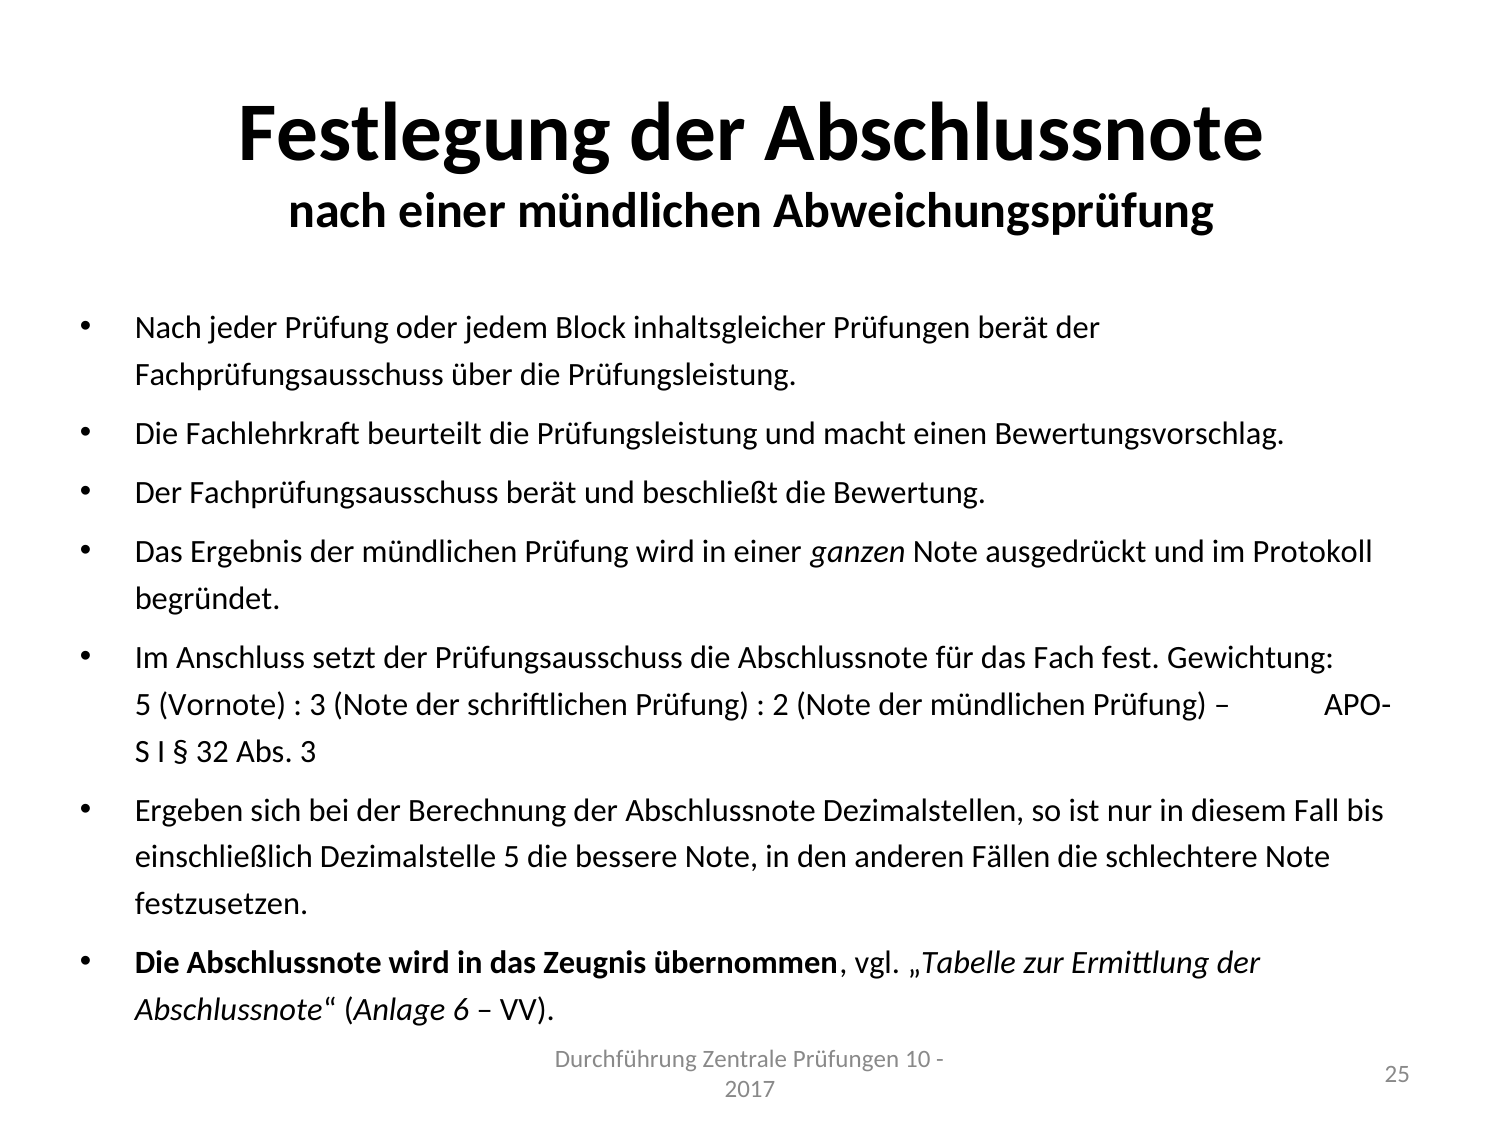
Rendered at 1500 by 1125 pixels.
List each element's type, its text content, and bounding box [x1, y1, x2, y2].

title Festlegung der Abschlussnote nach einer mündlichen Abweichungsprüfung [76, 113, 1427, 302]
list Nach jeder Prüfung oder jedem Block inhaltsgleicher Prüfungen berät der Fachprüfungsausschuss über die Prüfungsleistung. Die Fachlehrkraft beurteilt die Prüfungsleistung und macht einen Bewertungsvorschlag. Der Fachprüfungsausschuss berät und beschließt die Bewertung. Das Ergebnis der mündlichen Prüfung wird in einer ganzen Note ausgedrückt und im Protokoll begründet. Im Anschluss setzt der Prüfungsausschuss die Abschlussnote für das Fach fest. Gewichtung: 5 (Vornote) : 3 (Note der schriftlichen Prüfung) : 2 (Note der mündlichen Prüfung) – APO-S I § 32 Abs. 3 Ergeben sich bei der Berechnung der Abschlussnote Dezimalstellen, so ist nur in diesem Fall bis einschließlich Dezimalstelle 5 die bessere Note, in den anderen Fällen die schlechtere Note festzusetzen. Die Abschlussnote wird in das Zeugnis übernommen, vgl. „Tabelle zur Ermittlung der Abschlussnote“ (Anlage 6 – VV). [64, 290, 1415, 1035]
text_box Durchführung Zentrale Prüfungen 10 - 2017 [512, 1042, 988, 1103]
text_box <Foliennummer> [1074, 1042, 1426, 1103]
